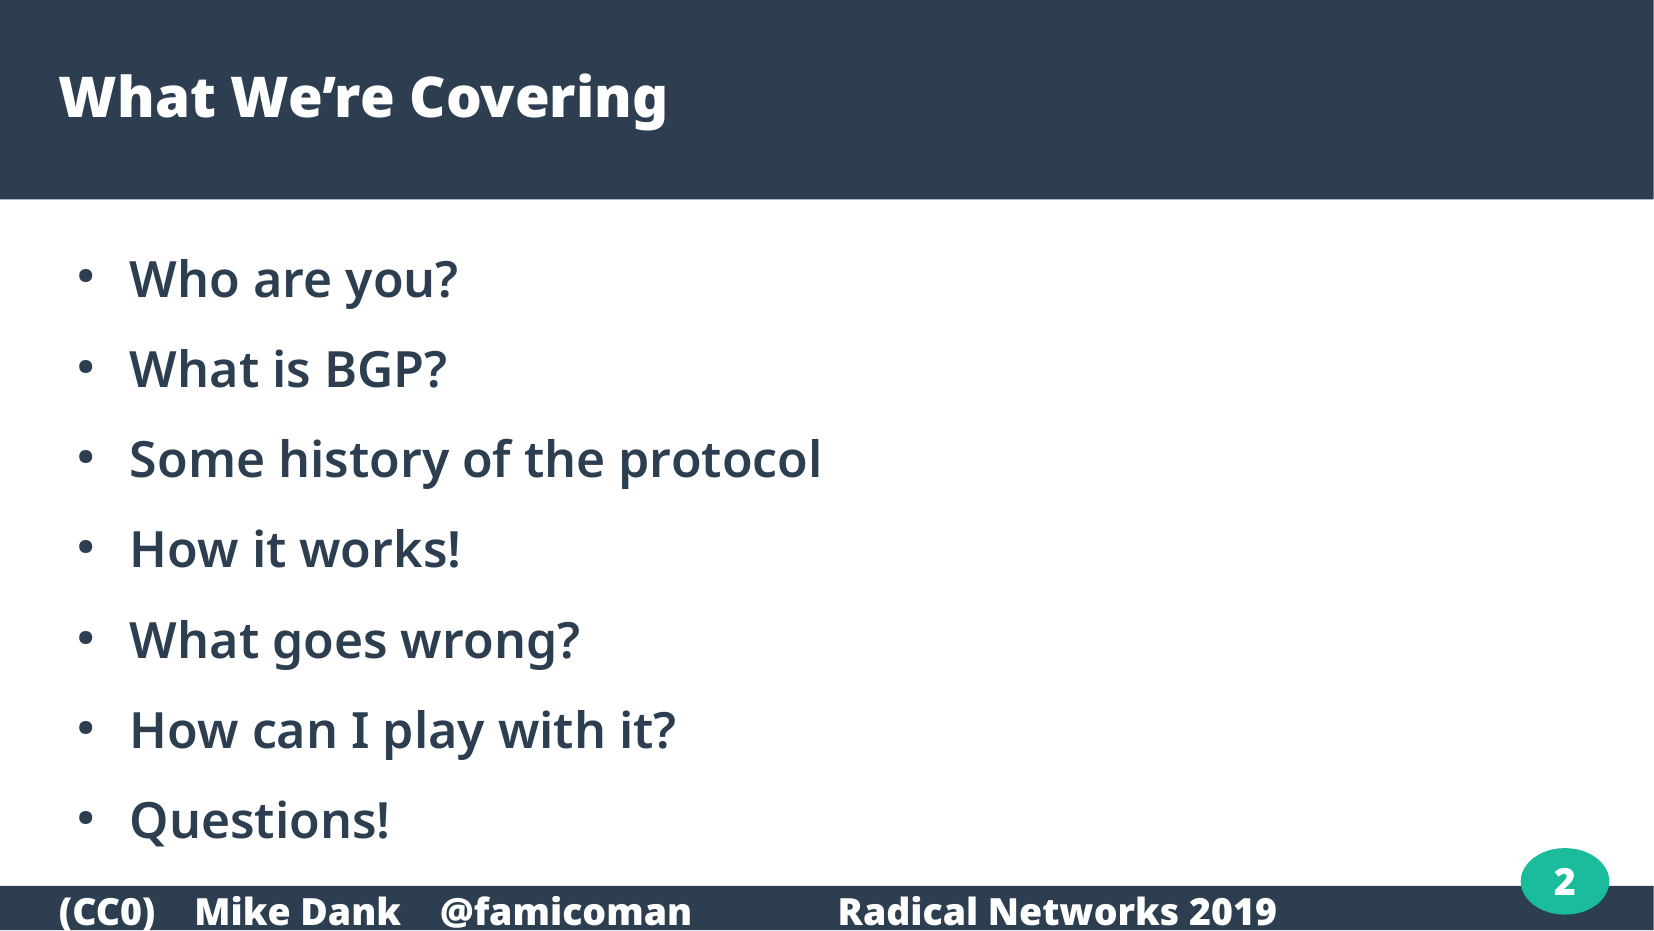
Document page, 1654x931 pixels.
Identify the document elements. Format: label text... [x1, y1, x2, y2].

list Who are you? What is BGP? Some history of the protocol How it works! What goes wrong? How can I play with it? Questions! [59, 243, 1595, 864]
title What We’re Covering [59, 37, 1595, 155]
